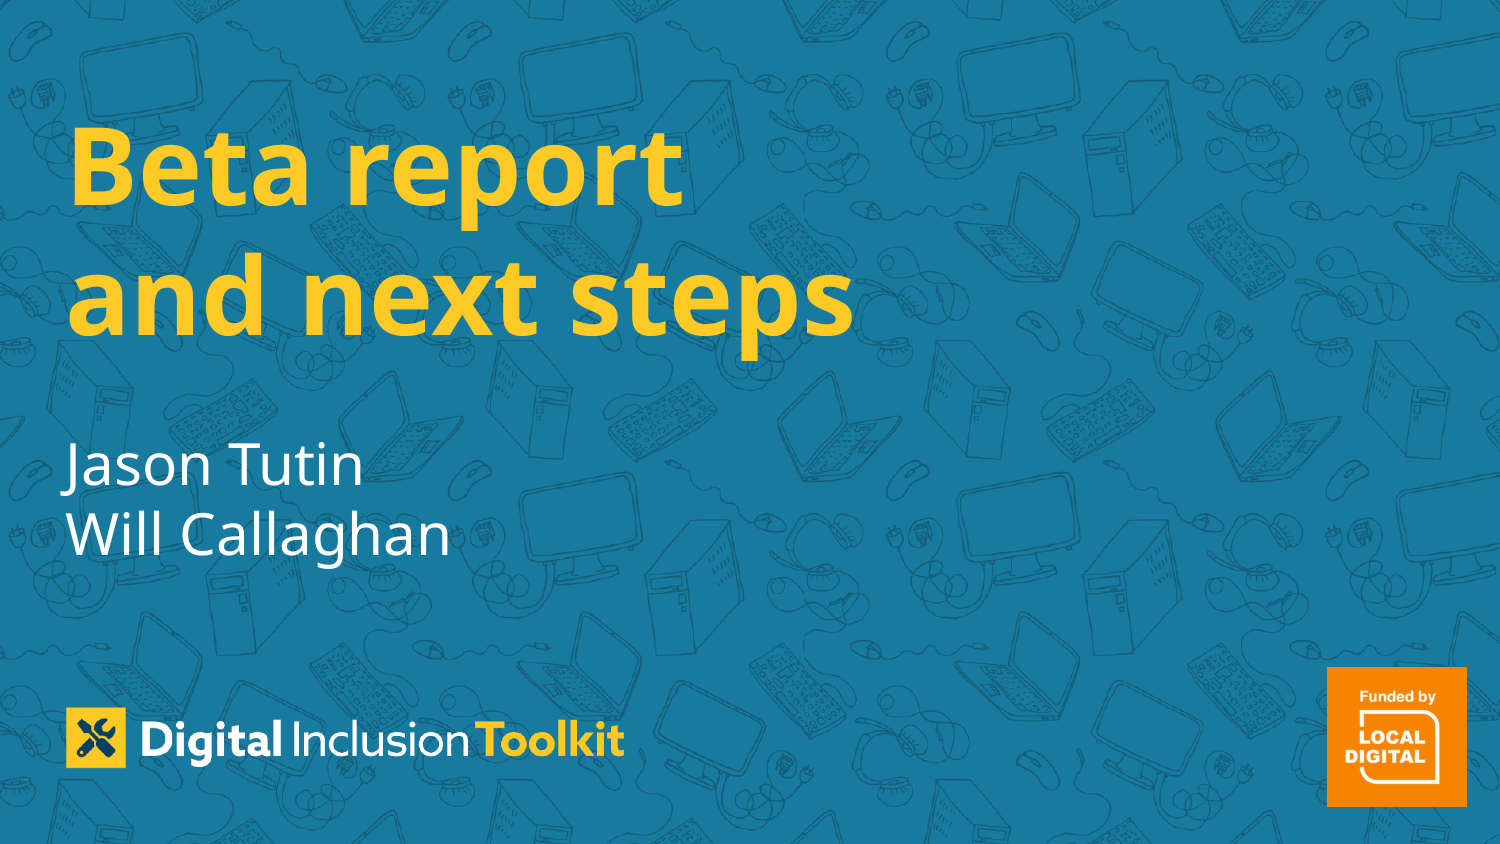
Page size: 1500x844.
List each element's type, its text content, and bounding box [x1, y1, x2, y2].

subtitle Jason Tutin Will Callaghan [65, 427, 1464, 558]
picture [0, 0, 1500, 844]
title Beta report and next steps [65, 97, 1179, 427]
